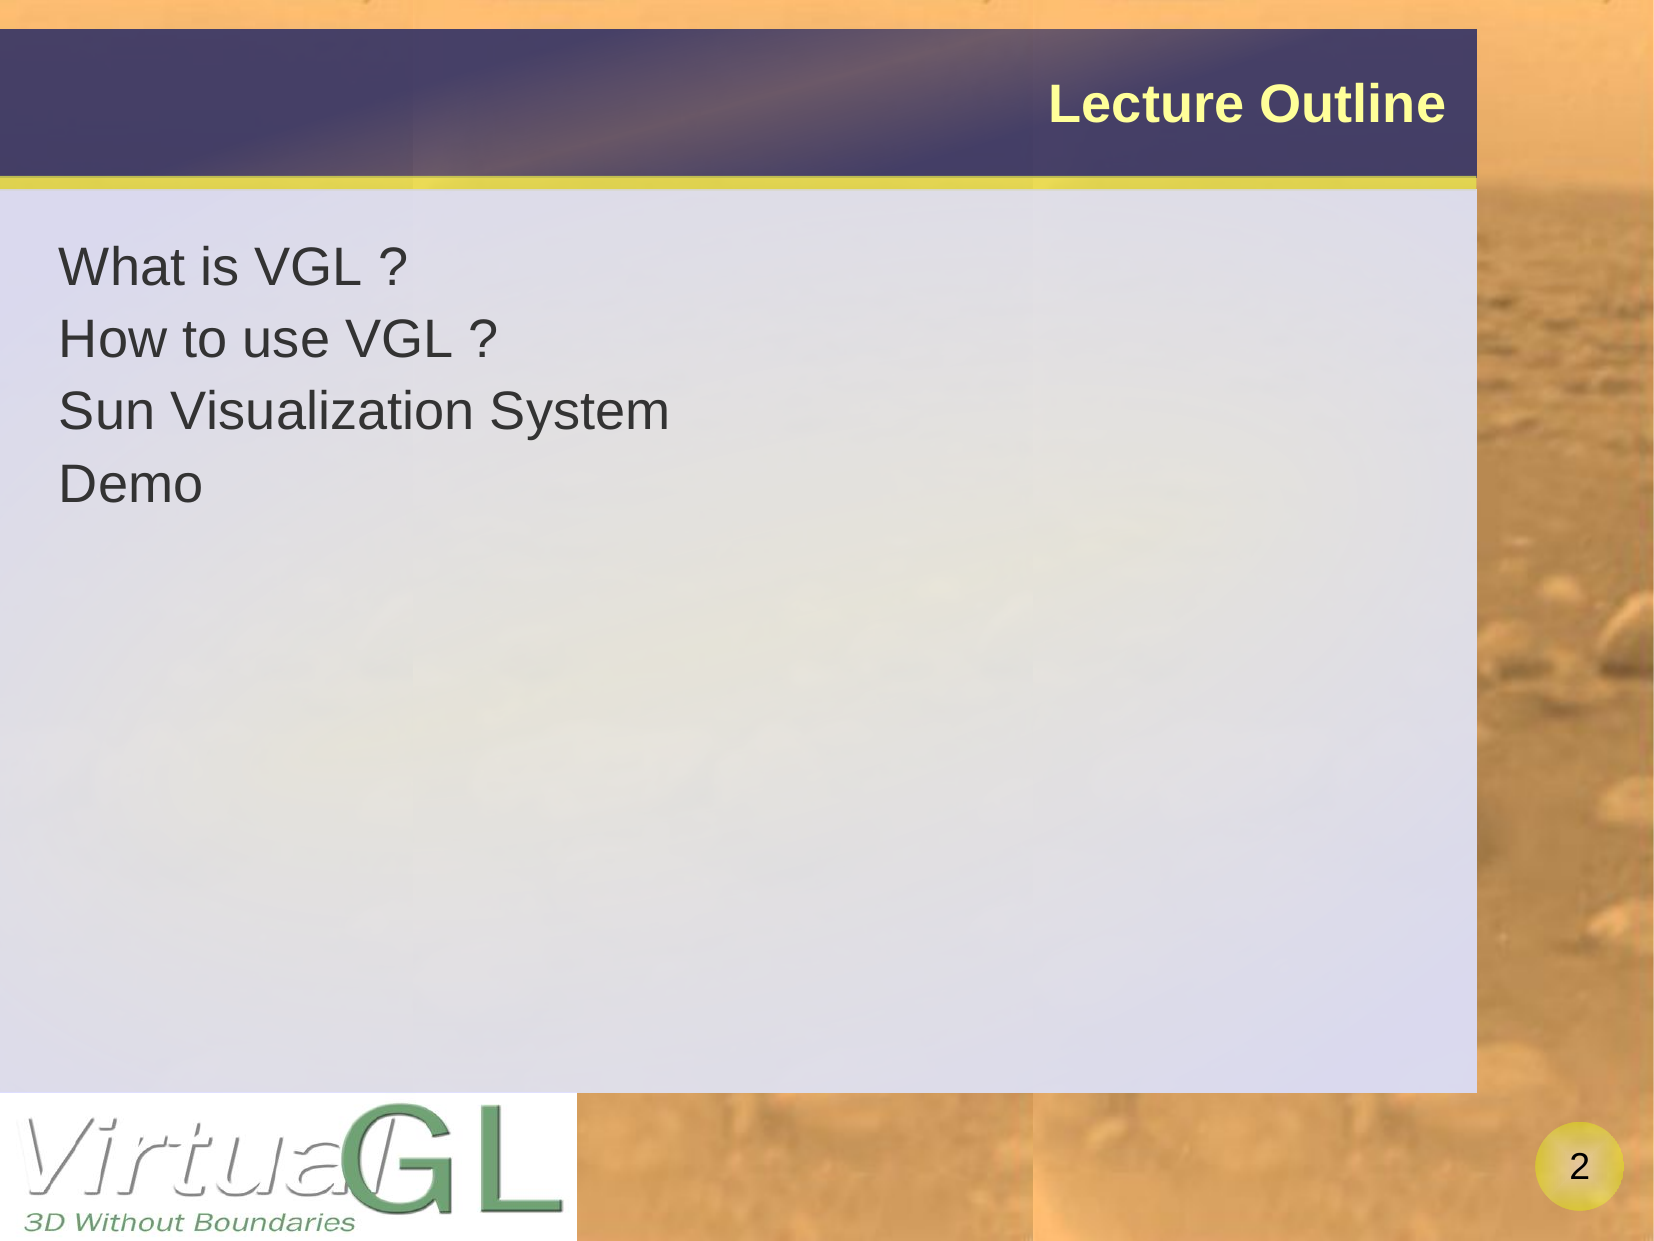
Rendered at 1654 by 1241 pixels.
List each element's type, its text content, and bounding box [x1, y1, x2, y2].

picture [0, 0, 1654, 1241]
title Lecture Outline [29, 59, 1447, 148]
list What is VGL ? How to use VGL ? Sun Visualization System Demo [59, 236, 1625, 1093]
text_box [0, 189, 1477, 1093]
